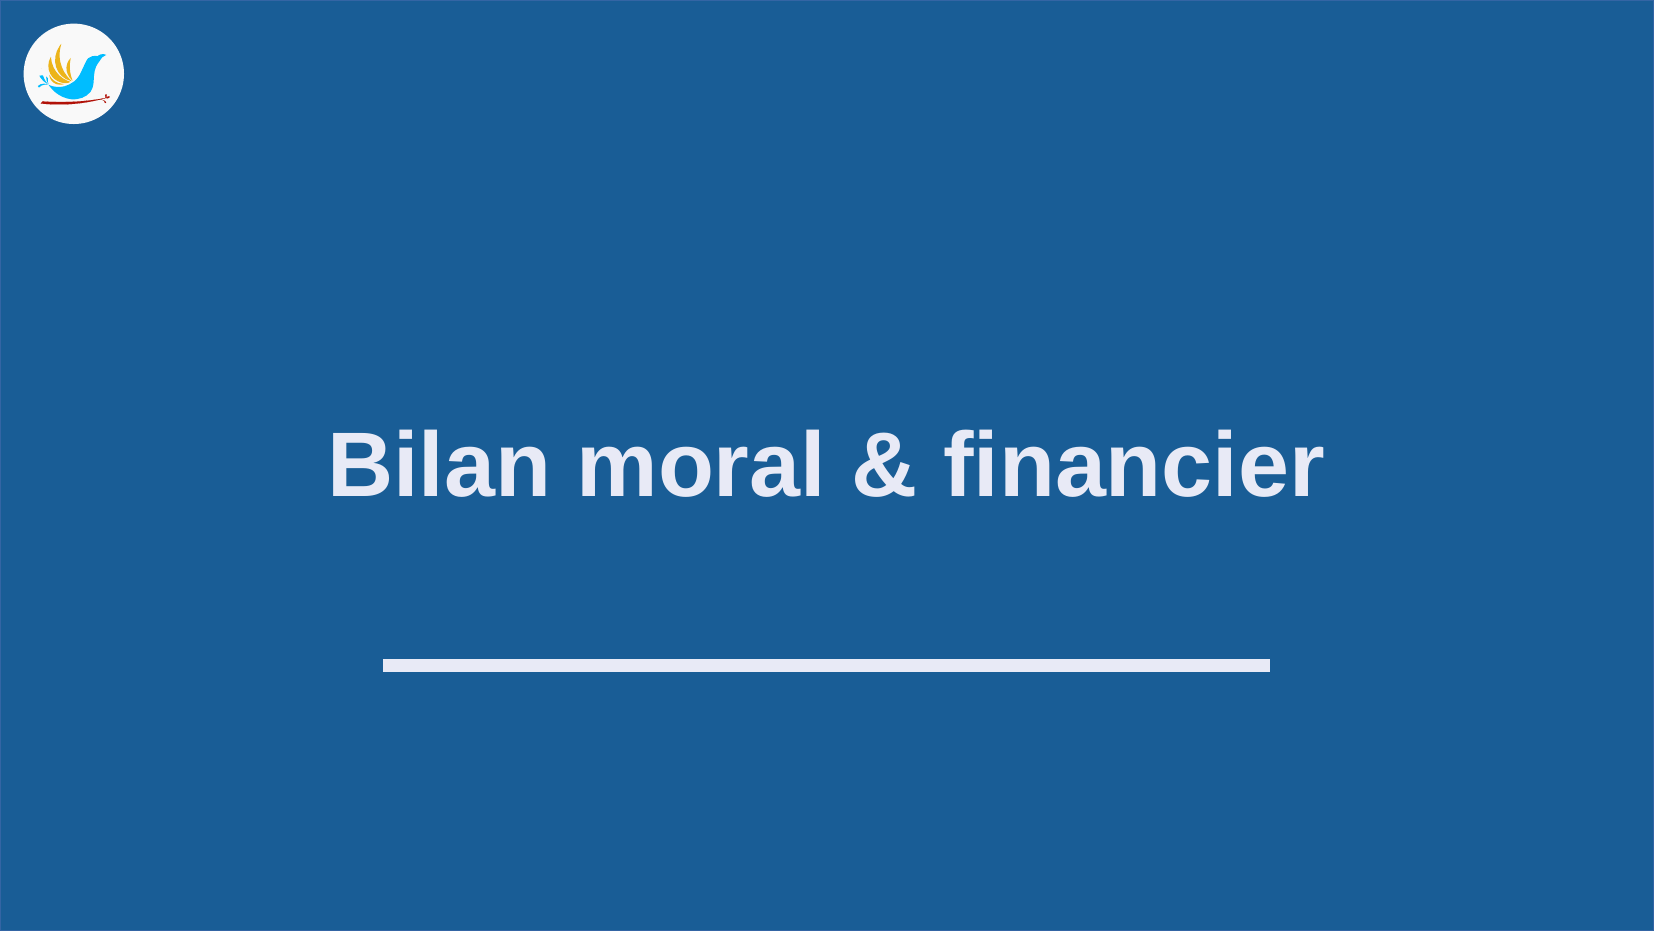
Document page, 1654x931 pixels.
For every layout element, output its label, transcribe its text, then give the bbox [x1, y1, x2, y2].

picture [23, 23, 125, 125]
text_box Bilan moral & financier [67, 293, 1586, 637]
text_box [0, 0, 1654, 931]
